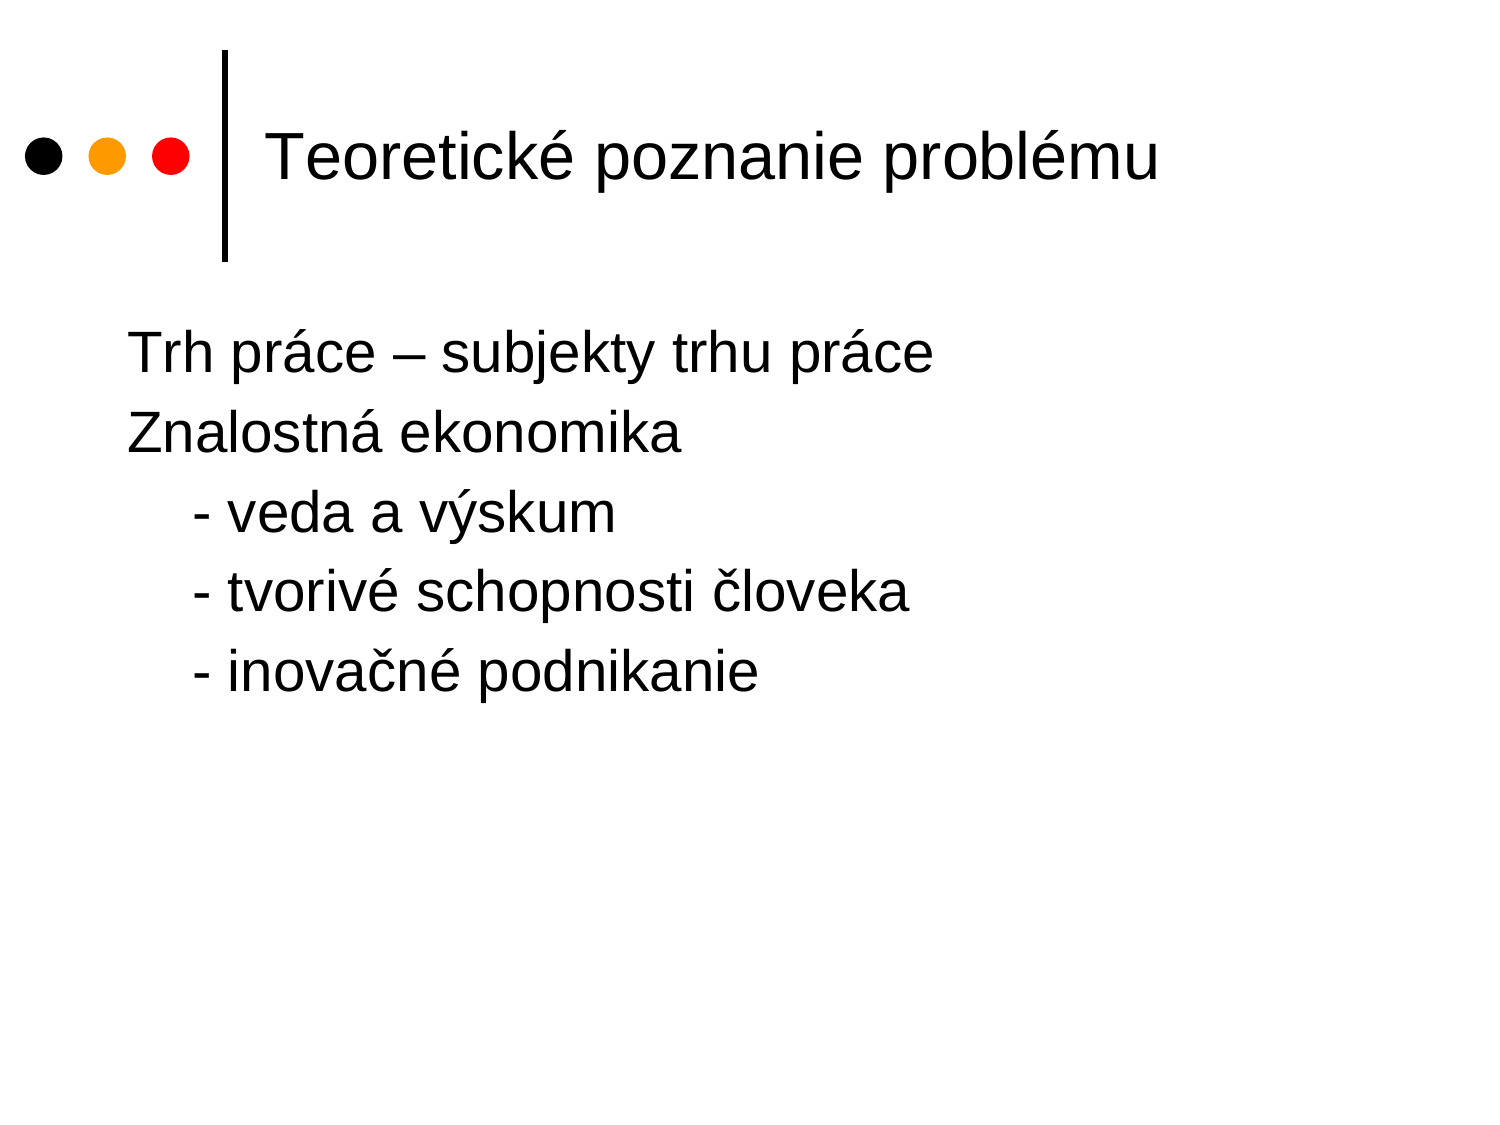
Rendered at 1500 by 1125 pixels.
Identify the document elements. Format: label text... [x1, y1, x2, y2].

title Teoretické poznanie problému [249, 31, 1401, 282]
list Trh práce – subjekty trhu práce Znalostná ekonomika - veda a výskum - tvorivé schopnosti človeka - inovačné podnikanie [112, 312, 1401, 988]
